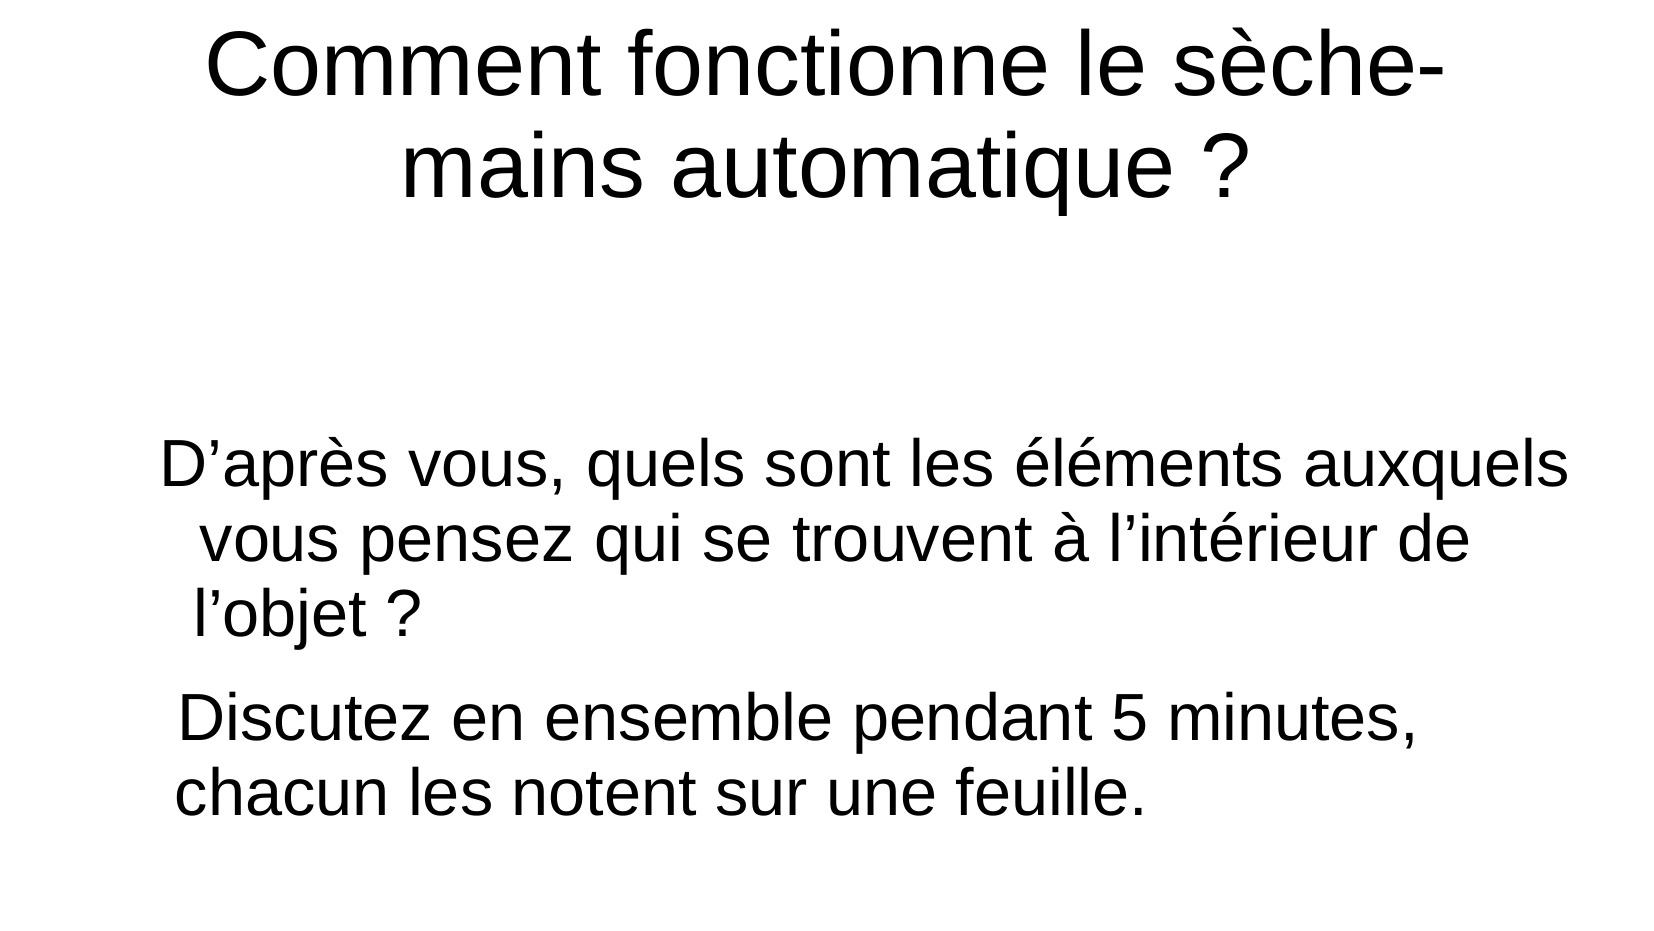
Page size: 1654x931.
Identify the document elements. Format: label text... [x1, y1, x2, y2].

list D’après vous, quels sont les éléments auxquels vous pensez qui se trouvent à l’intérieur de l’objet ? Discutez en ensemble pendant 5 minutes, chacun les notent sur une feuille. [82, 217, 1571, 758]
title Comment fonctionne le sèche-mains automatique ? [82, 12, 1571, 217]
